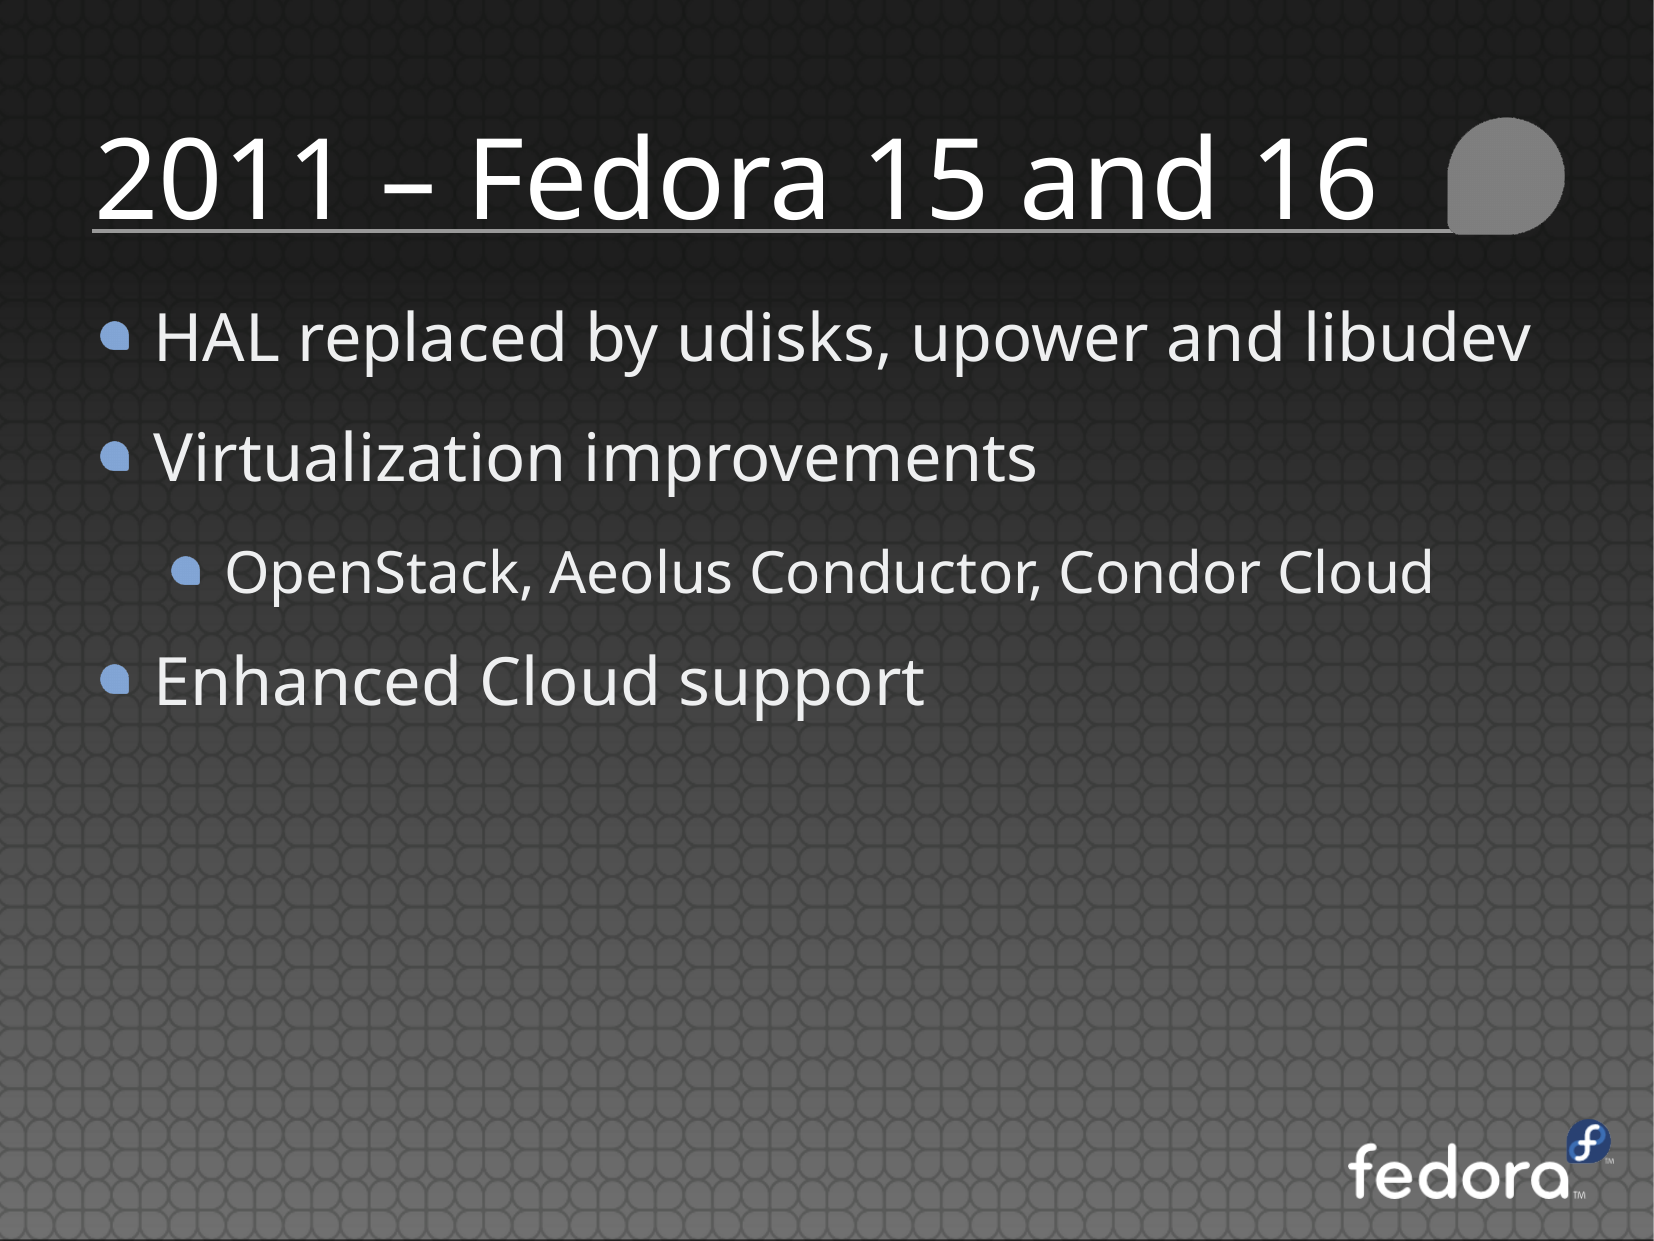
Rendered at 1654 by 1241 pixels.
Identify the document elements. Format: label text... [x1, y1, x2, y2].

list HAL replaced by udisks, upower and libudev Virtualization improvements OpenStack, Aeolus Conductor, Condor Cloud Enhanced Cloud support [82, 290, 1571, 1094]
title 2011 – Fedora 15 and 16 [94, 100, 1426, 251]
picture [0, 0, 1654, 1241]
